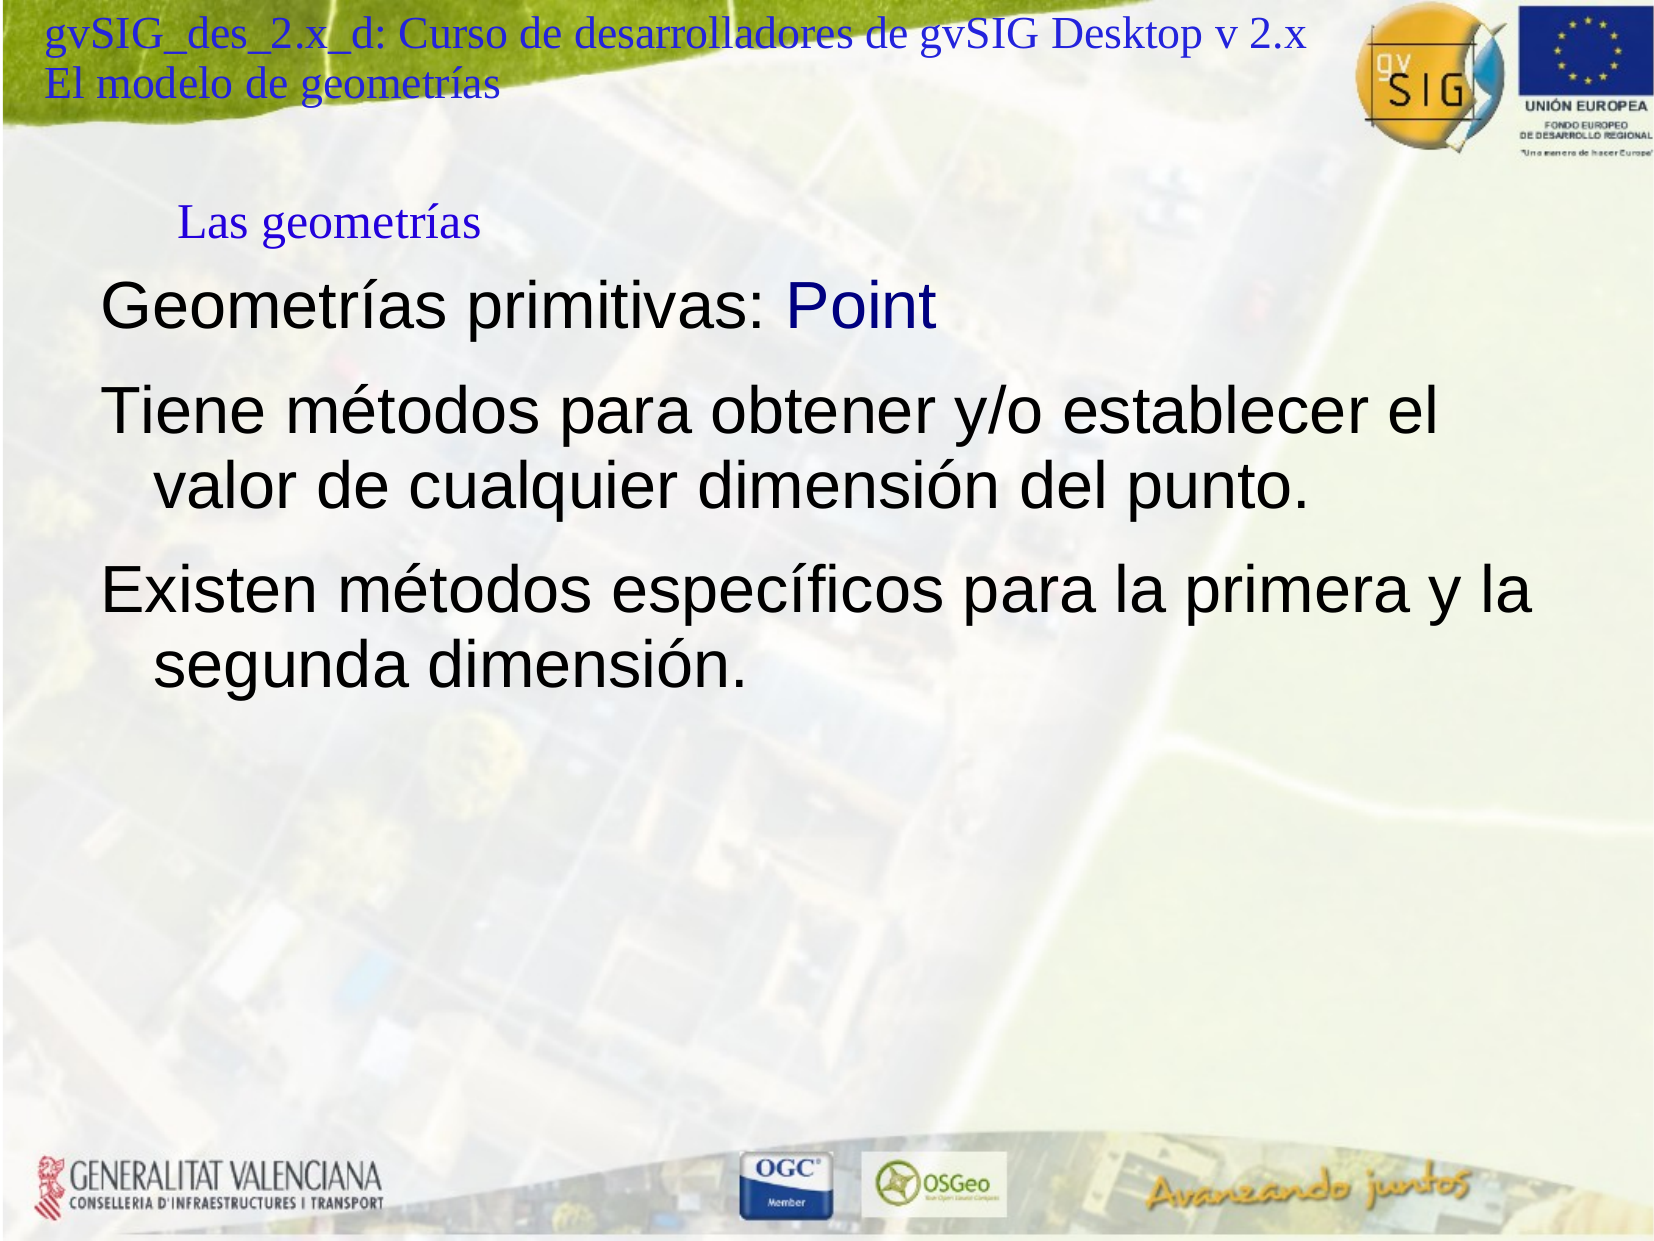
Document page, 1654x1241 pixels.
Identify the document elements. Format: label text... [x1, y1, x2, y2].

title Las geometrías [177, 95, 1329, 347]
picture [407, 78, 416, 86]
picture [2, 0, 1654, 1241]
picture [467, 87, 475, 95]
picture [184, 78, 193, 86]
list [82, 459, 1571, 1241]
picture [307, 78, 316, 89]
picture [274, 78, 283, 86]
picture [216, 78, 227, 95]
picture [373, 79, 382, 95]
picture [349, 78, 360, 95]
list Geometrías primitivas: Point Tiene métodos para obtener y/o establecer el valor de cualquier dimensión del punto. Existen métodos específicos para la primera y la segunda dimensión. [82, 268, 1571, 459]
picture [251, 78, 261, 95]
picture [386, 79, 394, 95]
picture [329, 78, 338, 86]
